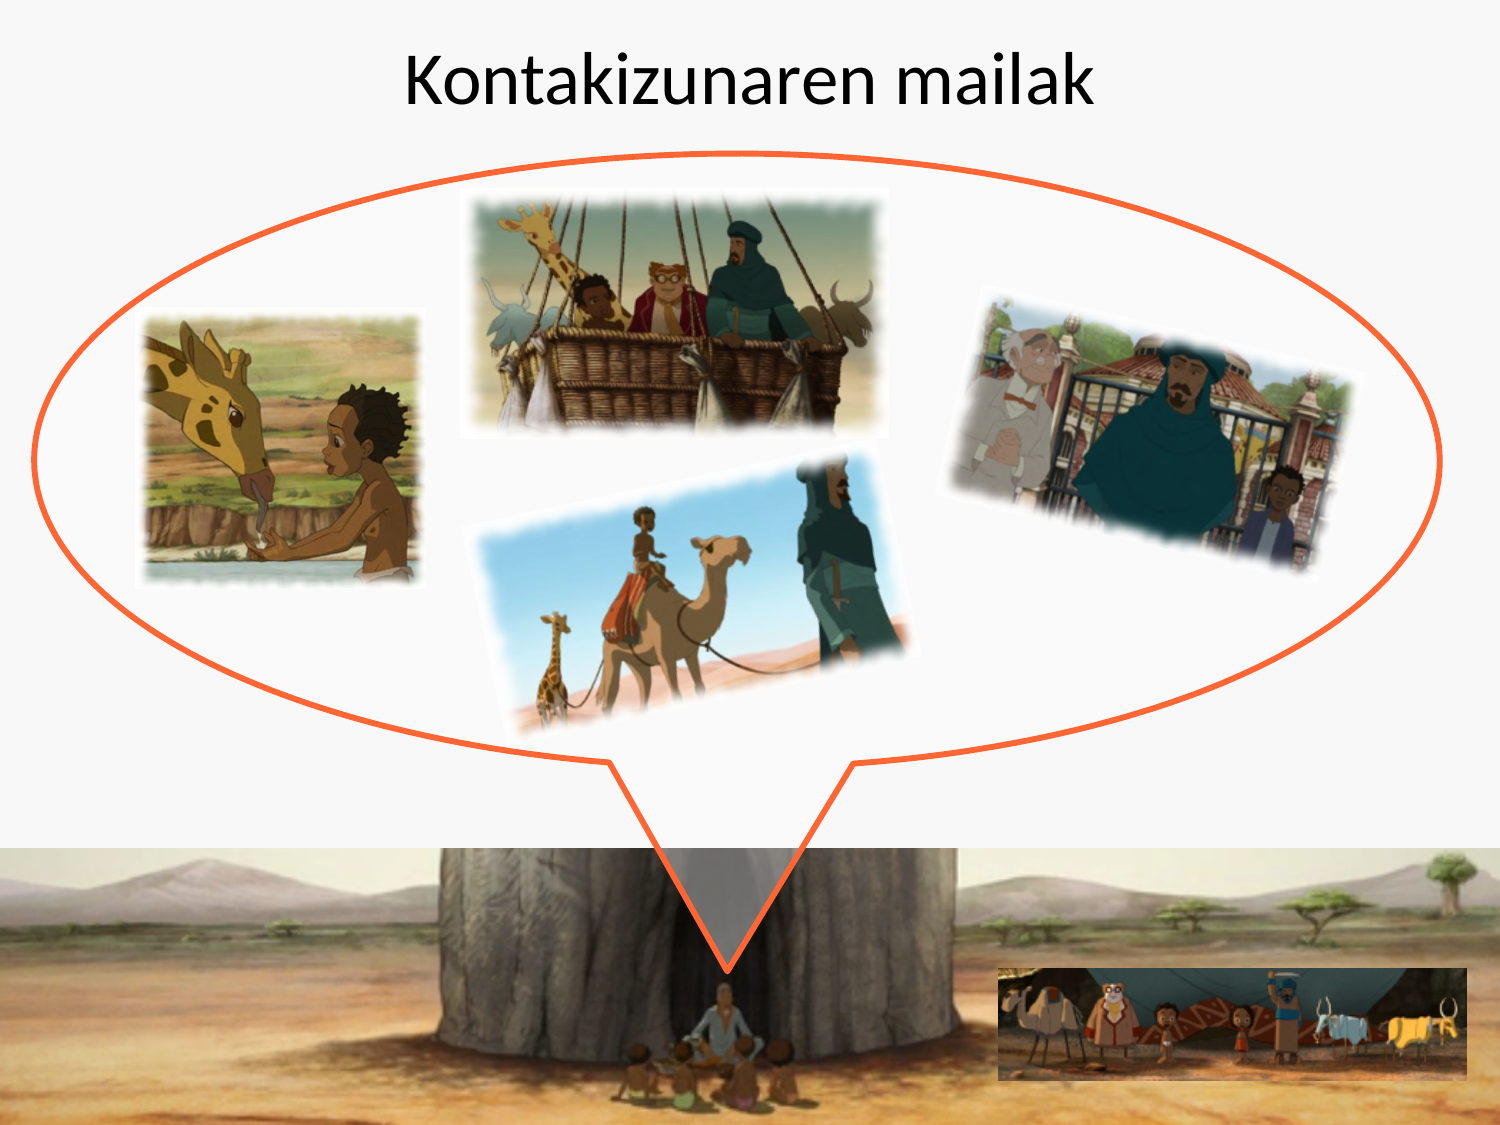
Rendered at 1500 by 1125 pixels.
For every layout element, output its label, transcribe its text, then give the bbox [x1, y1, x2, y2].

picture [135, 307, 426, 589]
text_box [34, 153, 1440, 972]
picture [933, 283, 1366, 584]
text_box Kontakizunaren mailak [0, 41, 1500, 132]
picture [460, 188, 922, 745]
picture [0, 848, 1500, 1125]
